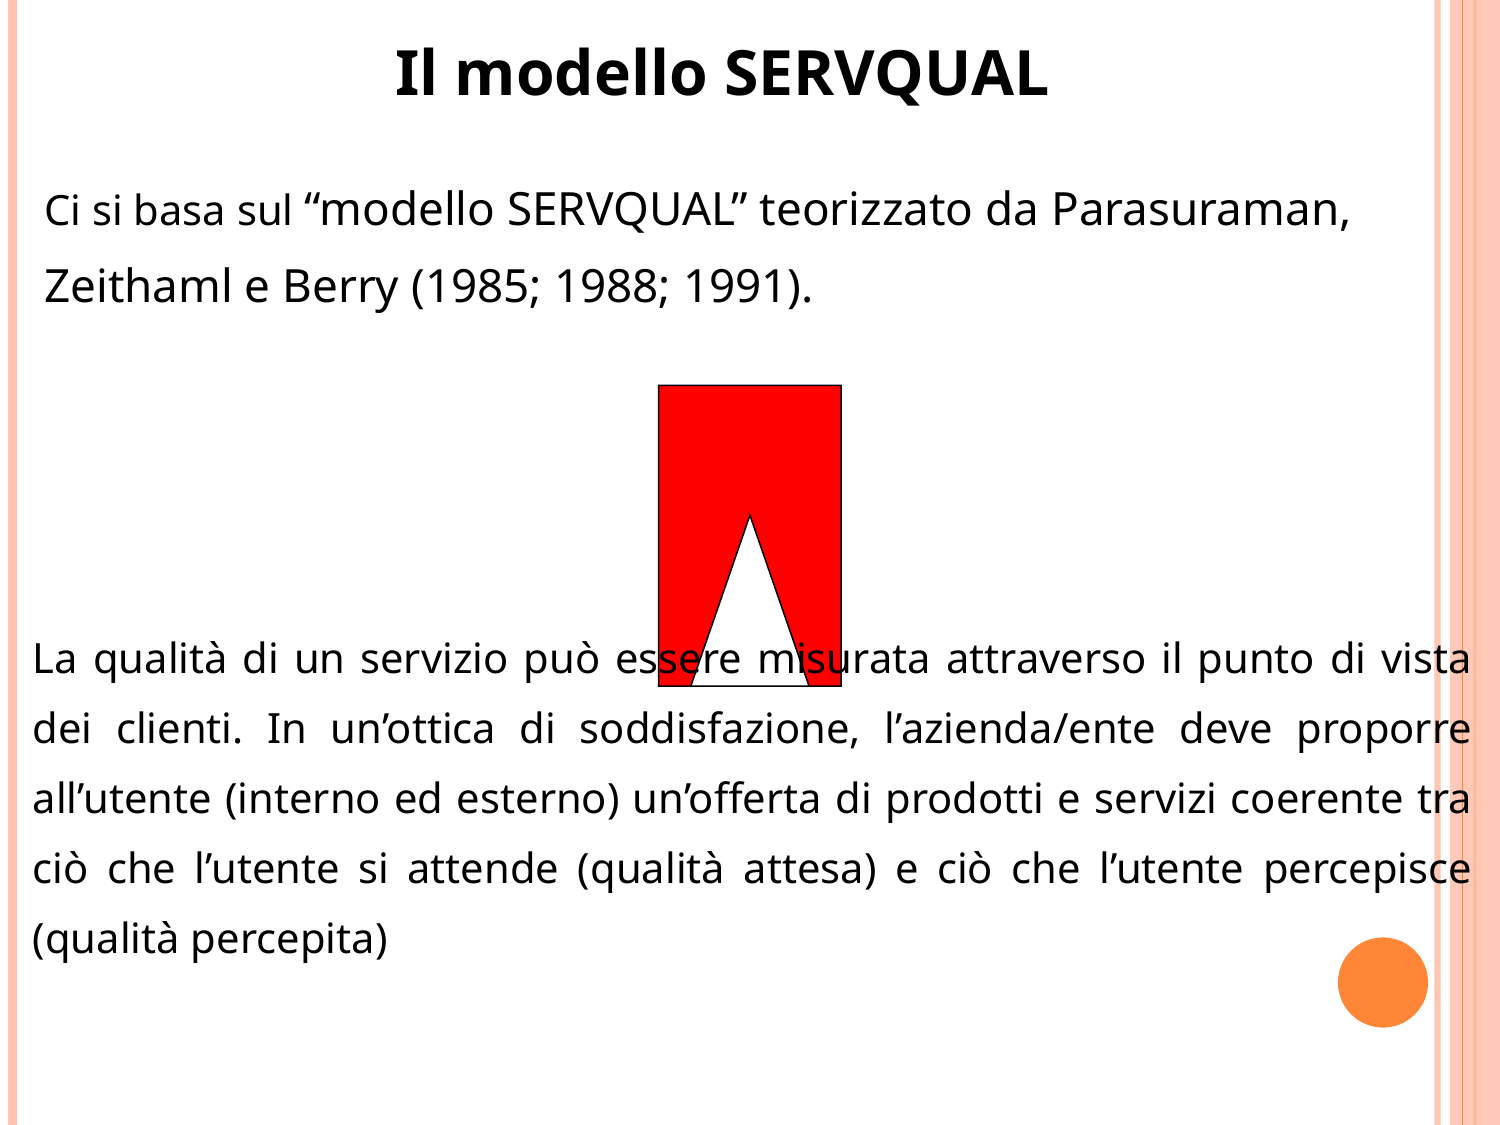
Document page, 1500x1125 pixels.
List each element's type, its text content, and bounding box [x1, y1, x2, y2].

text_box La qualità di un servizio può essere misurata attraverso il punto di vista dei clienti. In un’ottica di soddisfazione, l’azienda/ente deve proporre all’utente (interno ed esterno) un’offerta di prodotti e servizi coerente tra ciò che l’utente si attende (qualità attesa) e ciò che l’utente percepisce (qualità percepita) [17, 574, 1489, 1000]
text_box Il modello SERVQUAL [152, 0, 1294, 140]
text_box Ci si basa sul “modello SERVQUAL” teorizzato da Parasuraman, Zeithaml e Berry (1985; 1988; 1991). [29, 140, 1500, 329]
text_box [658, 385, 842, 574]
